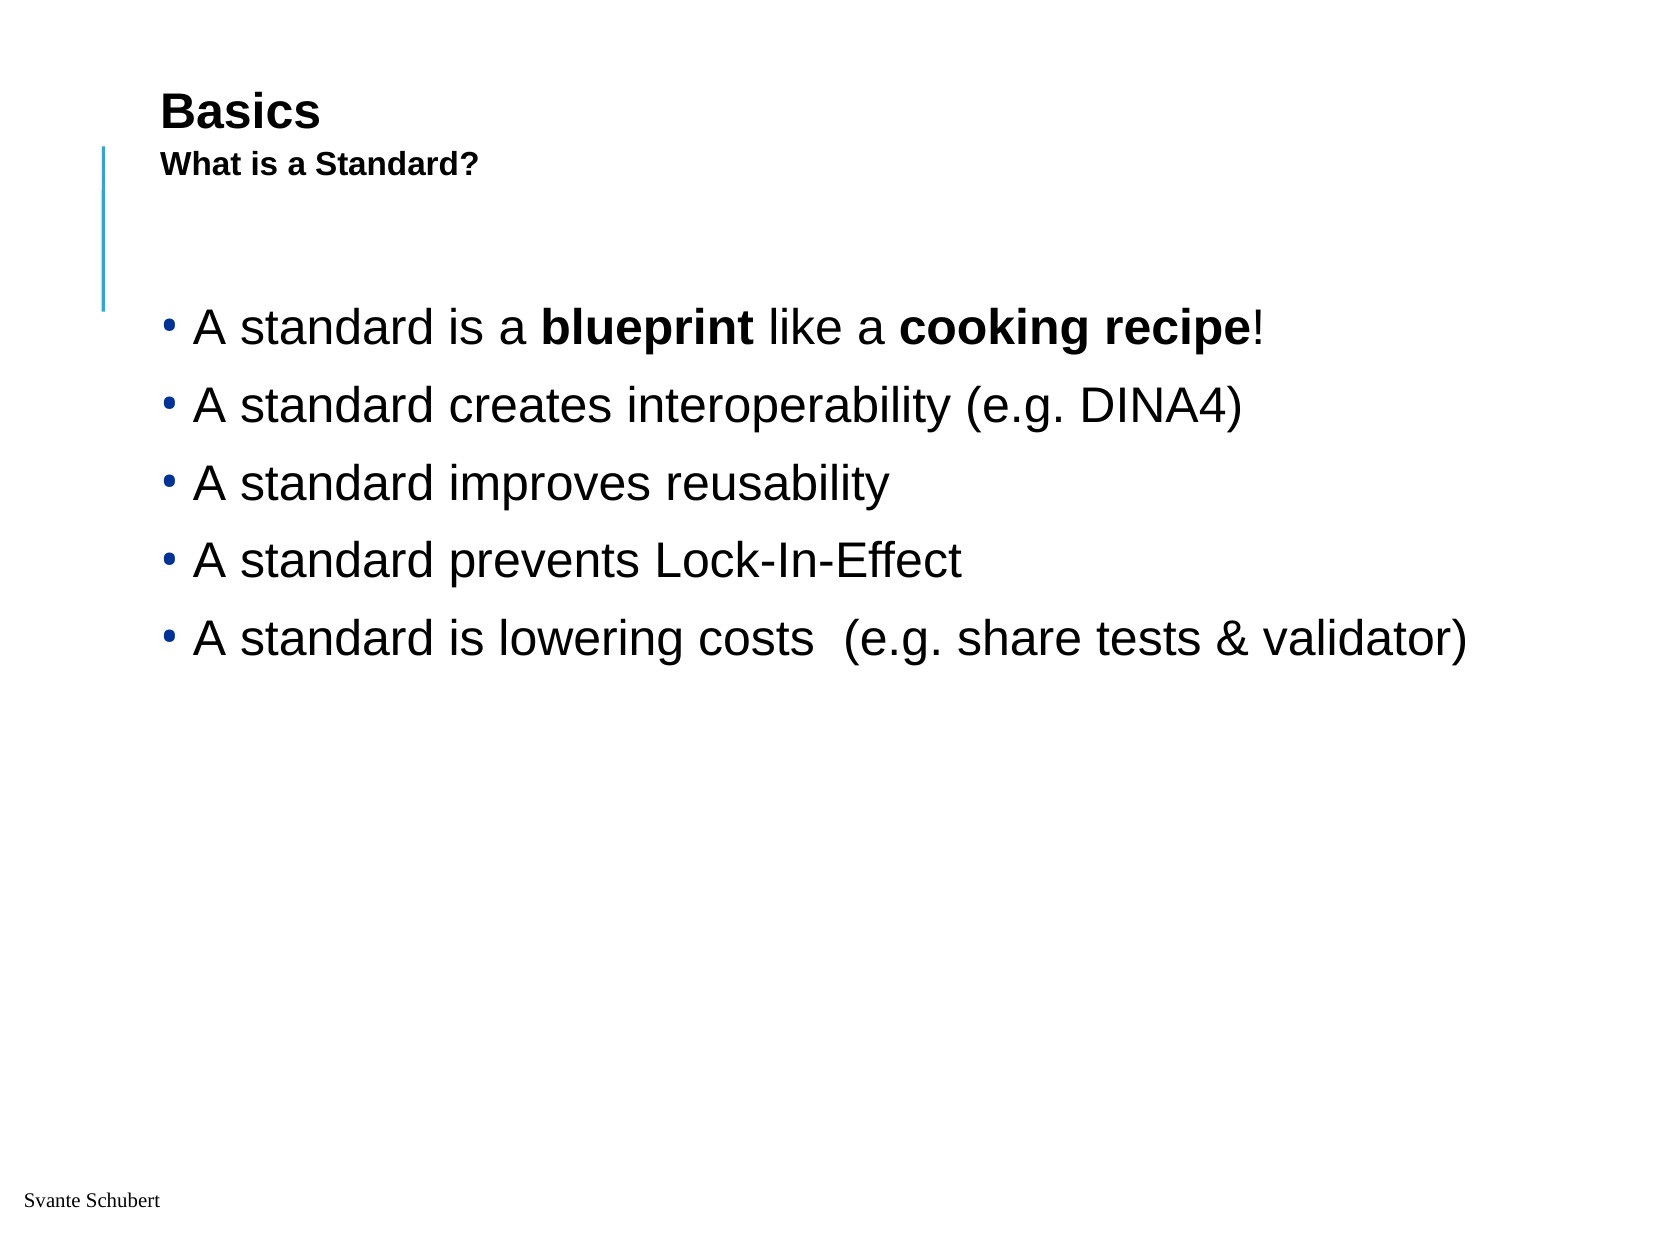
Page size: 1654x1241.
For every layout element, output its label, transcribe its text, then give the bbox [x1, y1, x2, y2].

text_box Svante Schubert [23, 1186, 588, 1218]
list A standard is a blueprint like a cooking recipe! A standard creates interoperability (e.g. DINA4) A standard improves reusability A standard prevents Lock-In-Effect A standard is lowering costs (e.g. share tests & validator) [160, 294, 1569, 1114]
title Basics What is a Standard? [160, 74, 1530, 242]
